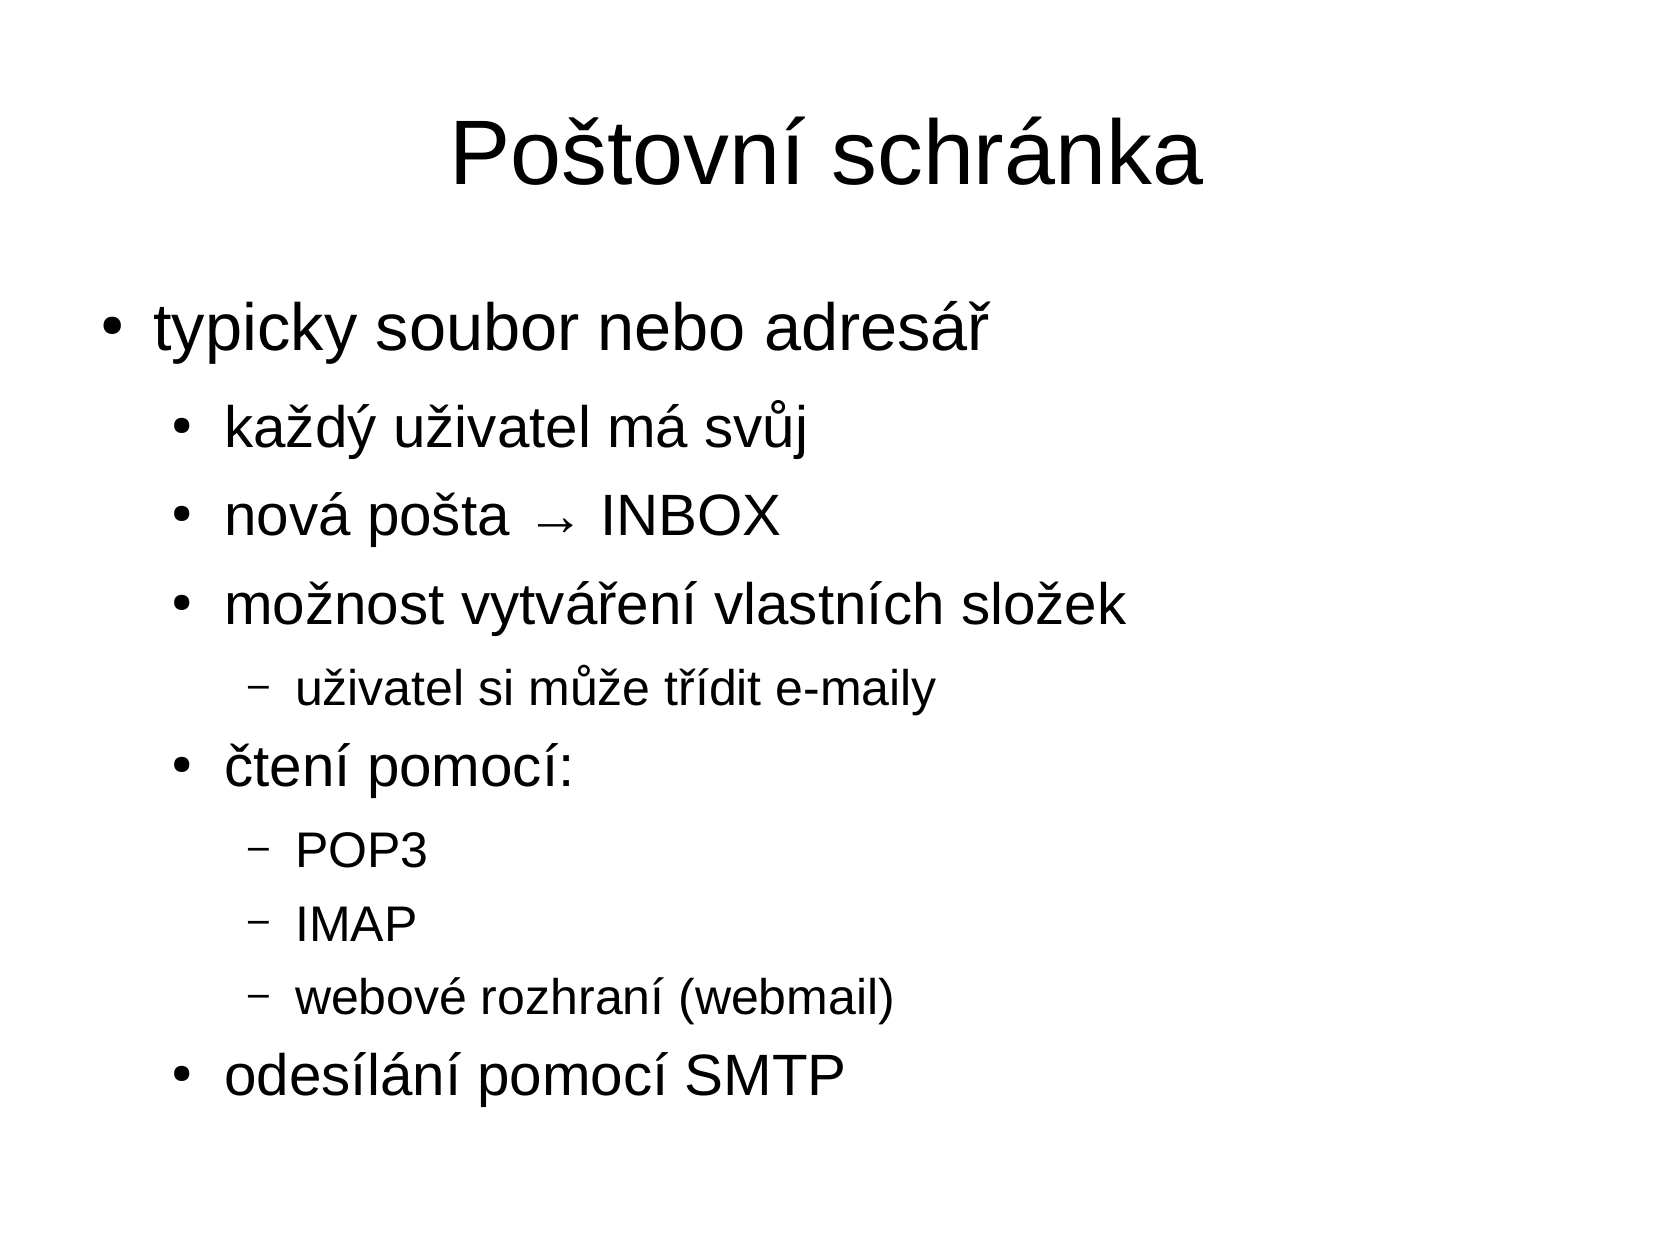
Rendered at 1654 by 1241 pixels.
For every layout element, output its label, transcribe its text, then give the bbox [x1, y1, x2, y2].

title Poštovní schránka [82, 49, 1571, 257]
list typicky soubor nebo adresář každý uživatel má svůj nová pošta → INBOX možnost vytváření vlastních složek uživatel si může třídit e-maily čtení pomocí: POP3 IMAP webové rozhraní (webmail) odesílání pomocí SMTP [82, 290, 1571, 1152]
